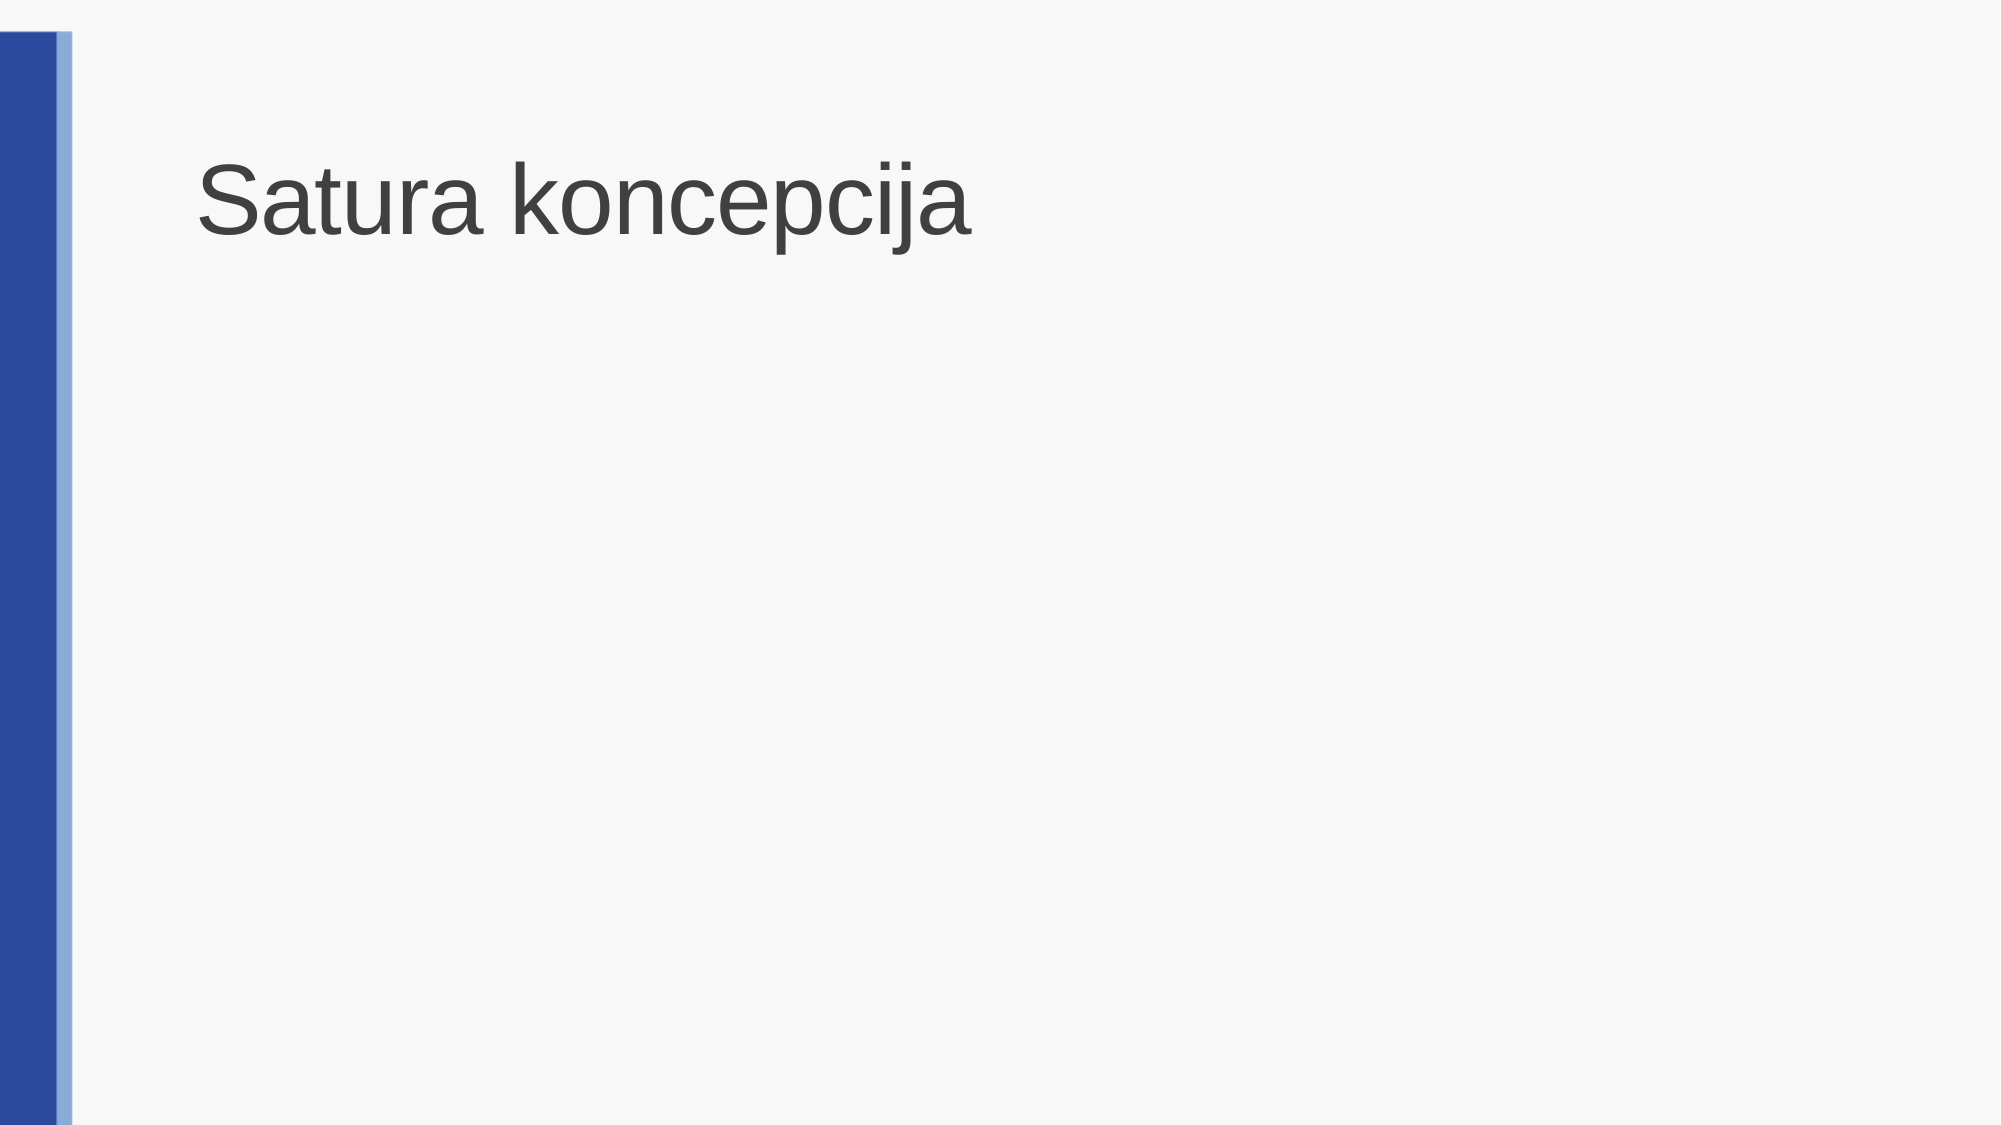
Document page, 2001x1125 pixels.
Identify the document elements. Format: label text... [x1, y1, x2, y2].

title Satura koncepcija [180, 126, 1831, 263]
